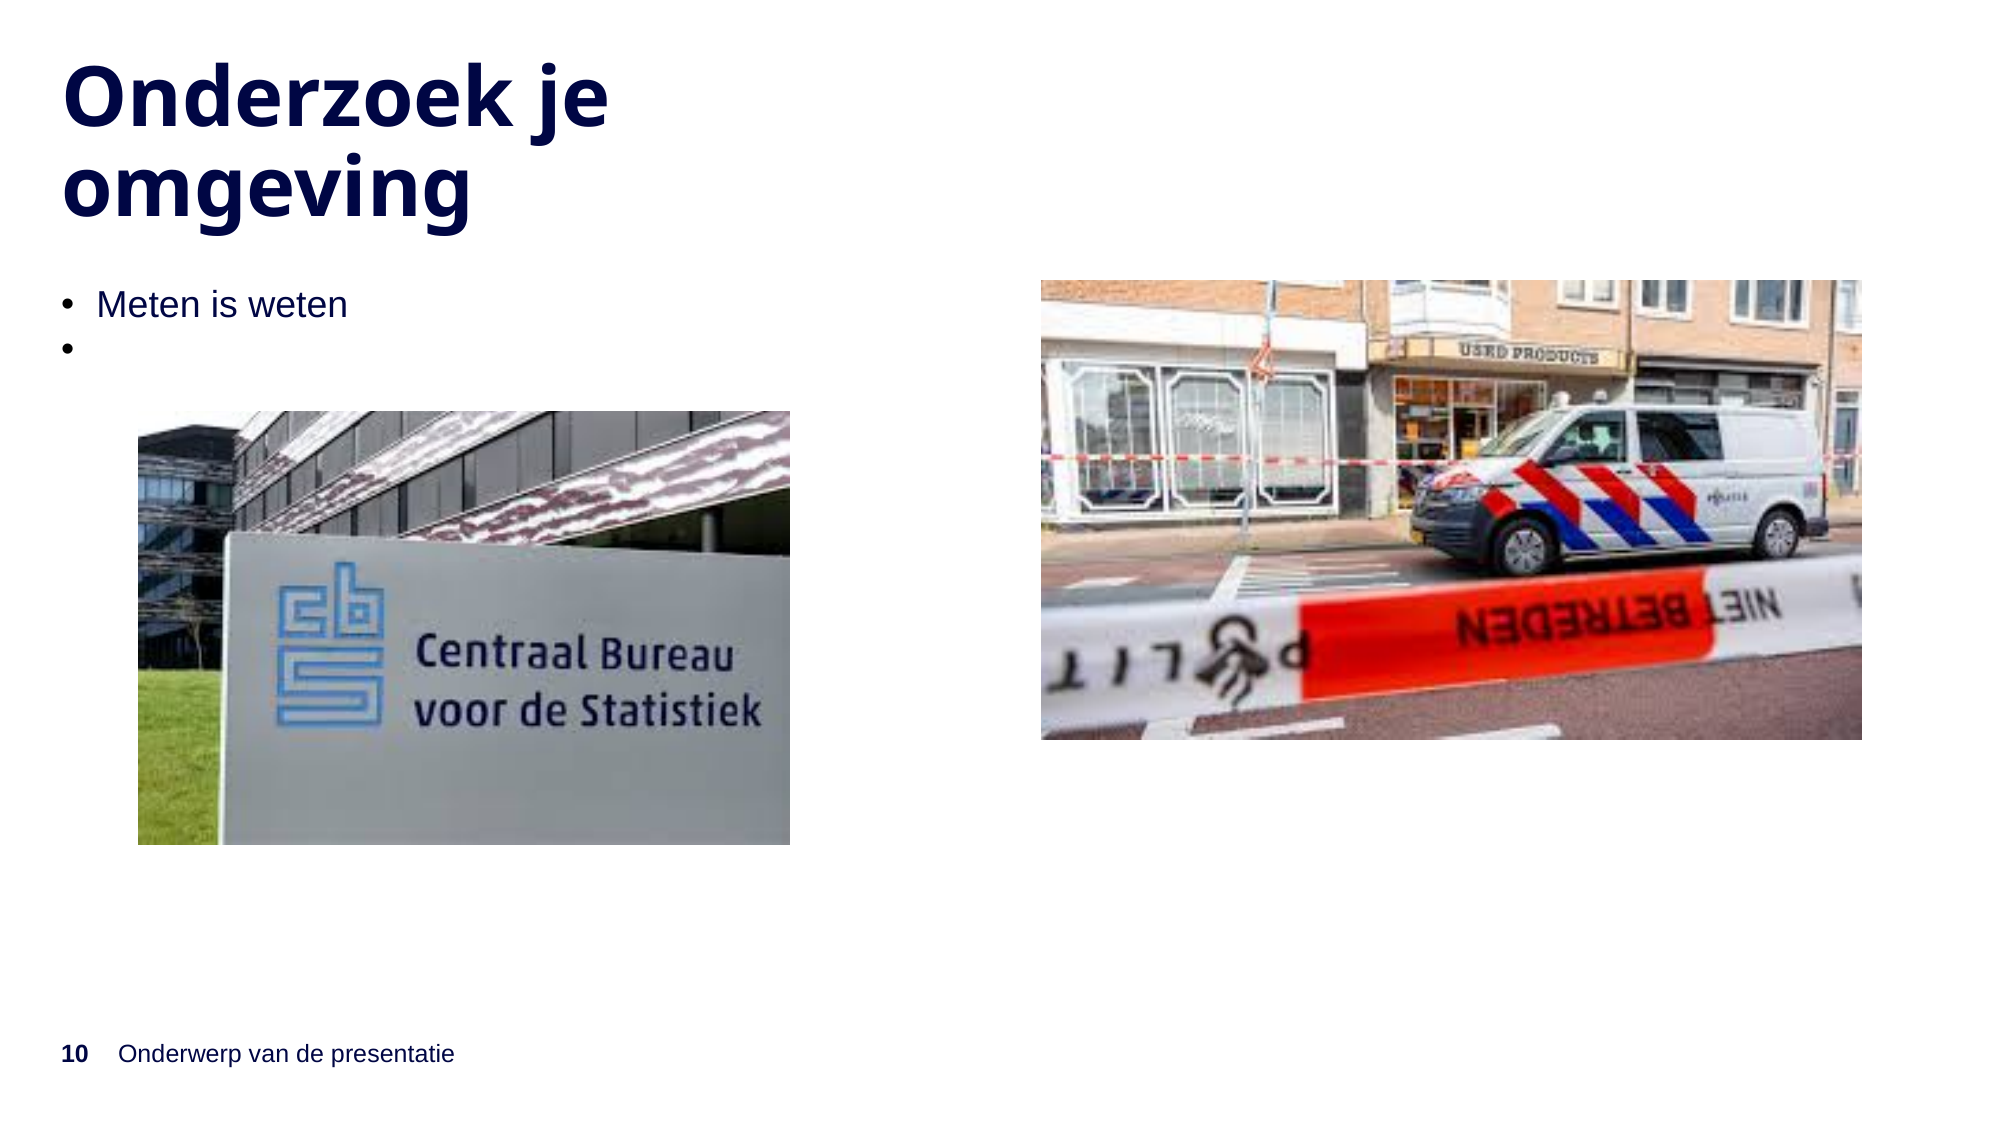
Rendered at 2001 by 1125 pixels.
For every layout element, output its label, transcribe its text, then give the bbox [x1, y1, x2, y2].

picture [1041, 280, 1862, 740]
text_box Onderwerp van de presentatie [118, 1037, 987, 1074]
text_box 7 [60, 1037, 113, 1074]
title Onderzoek je omgeving [60, 48, 986, 240]
picture [138, 411, 790, 845]
list Meten is weten [60, 280, 987, 1006]
